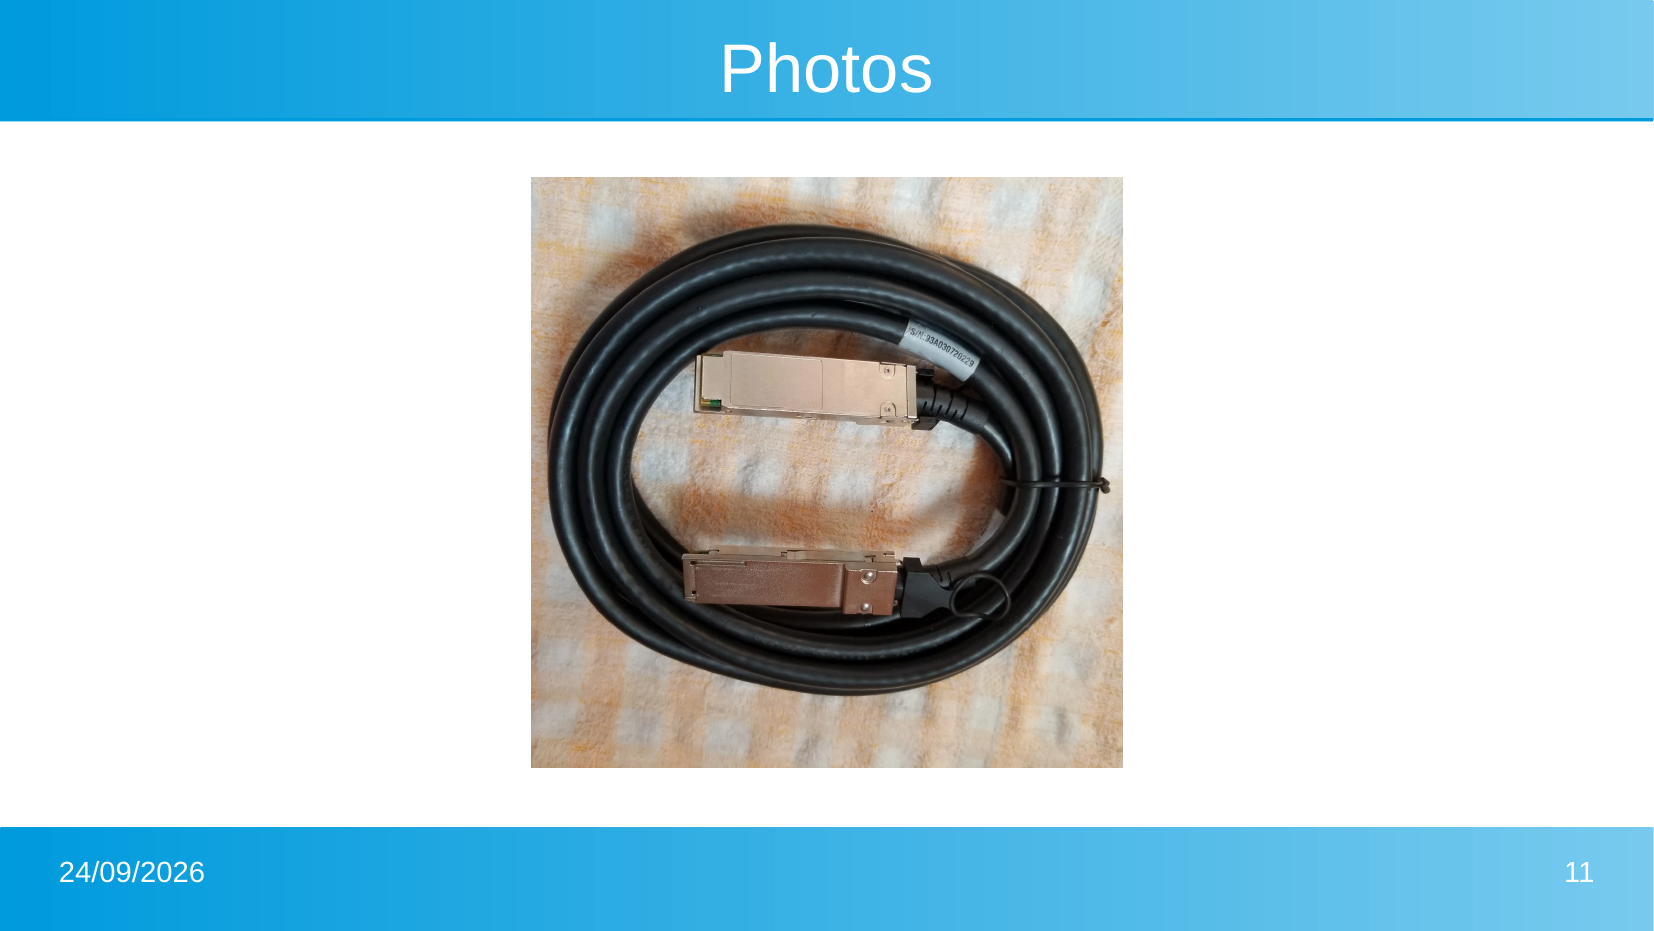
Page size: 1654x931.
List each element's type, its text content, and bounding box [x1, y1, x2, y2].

picture [531, 177, 1123, 768]
title Photos [59, 29, 1595, 108]
